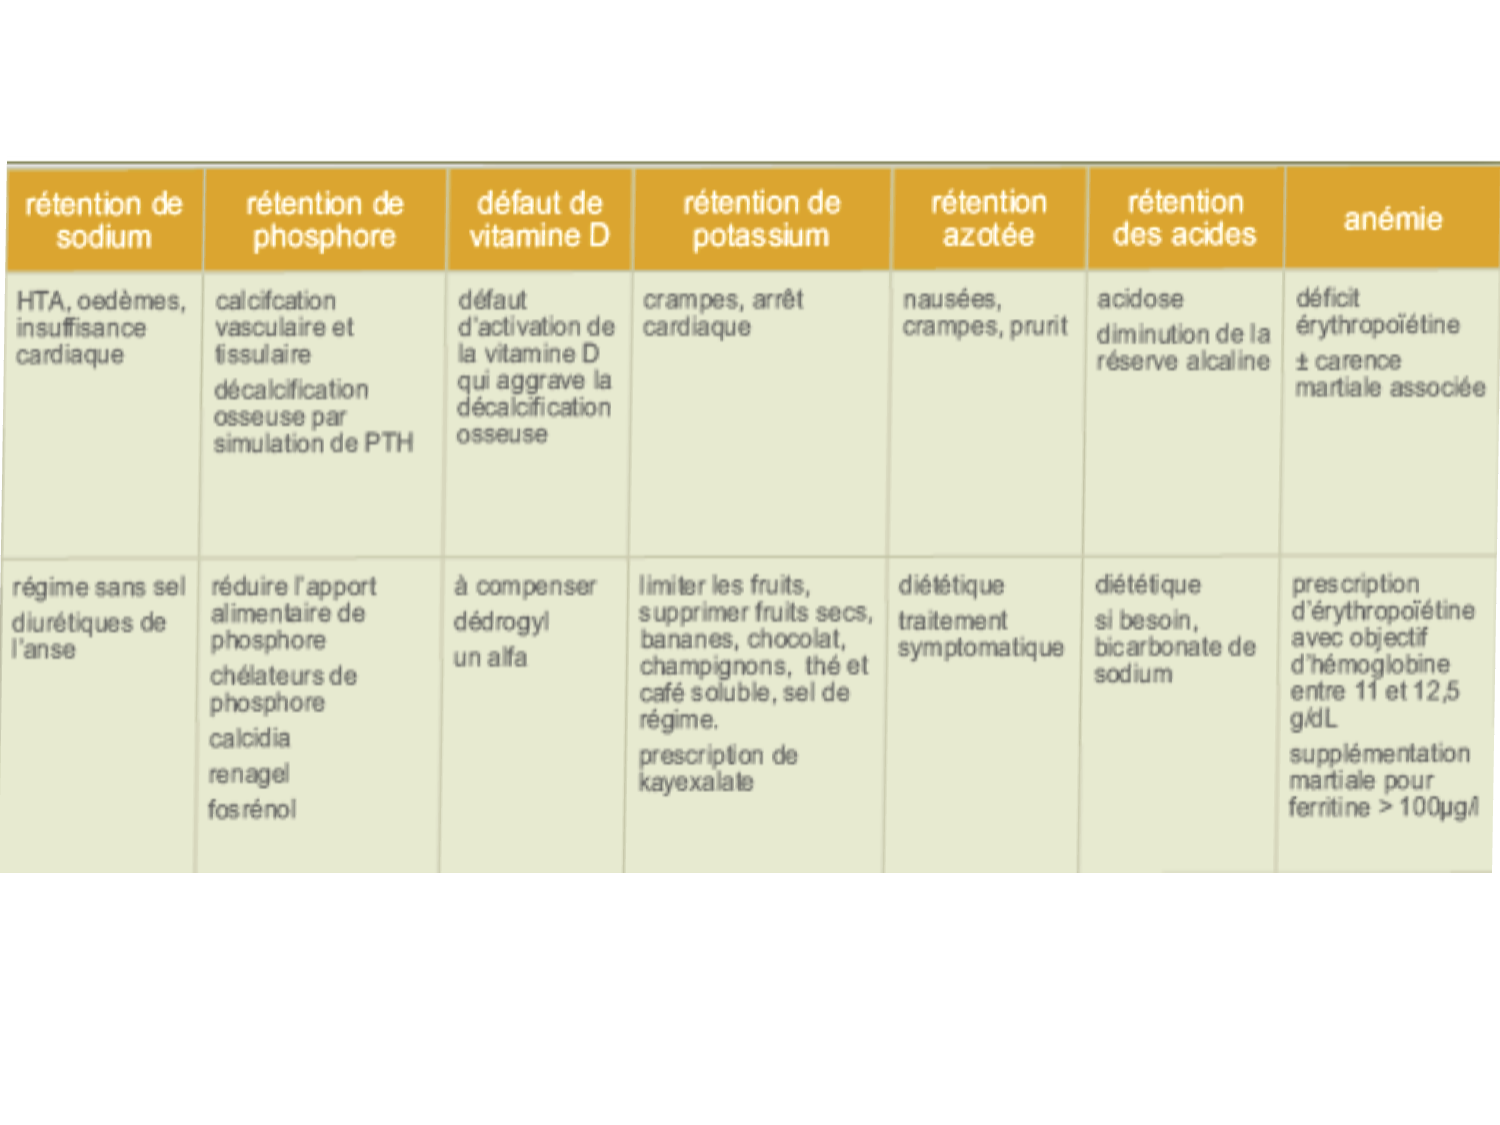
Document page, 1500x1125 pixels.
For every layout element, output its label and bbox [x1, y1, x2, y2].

picture [0, 154, 1500, 876]
